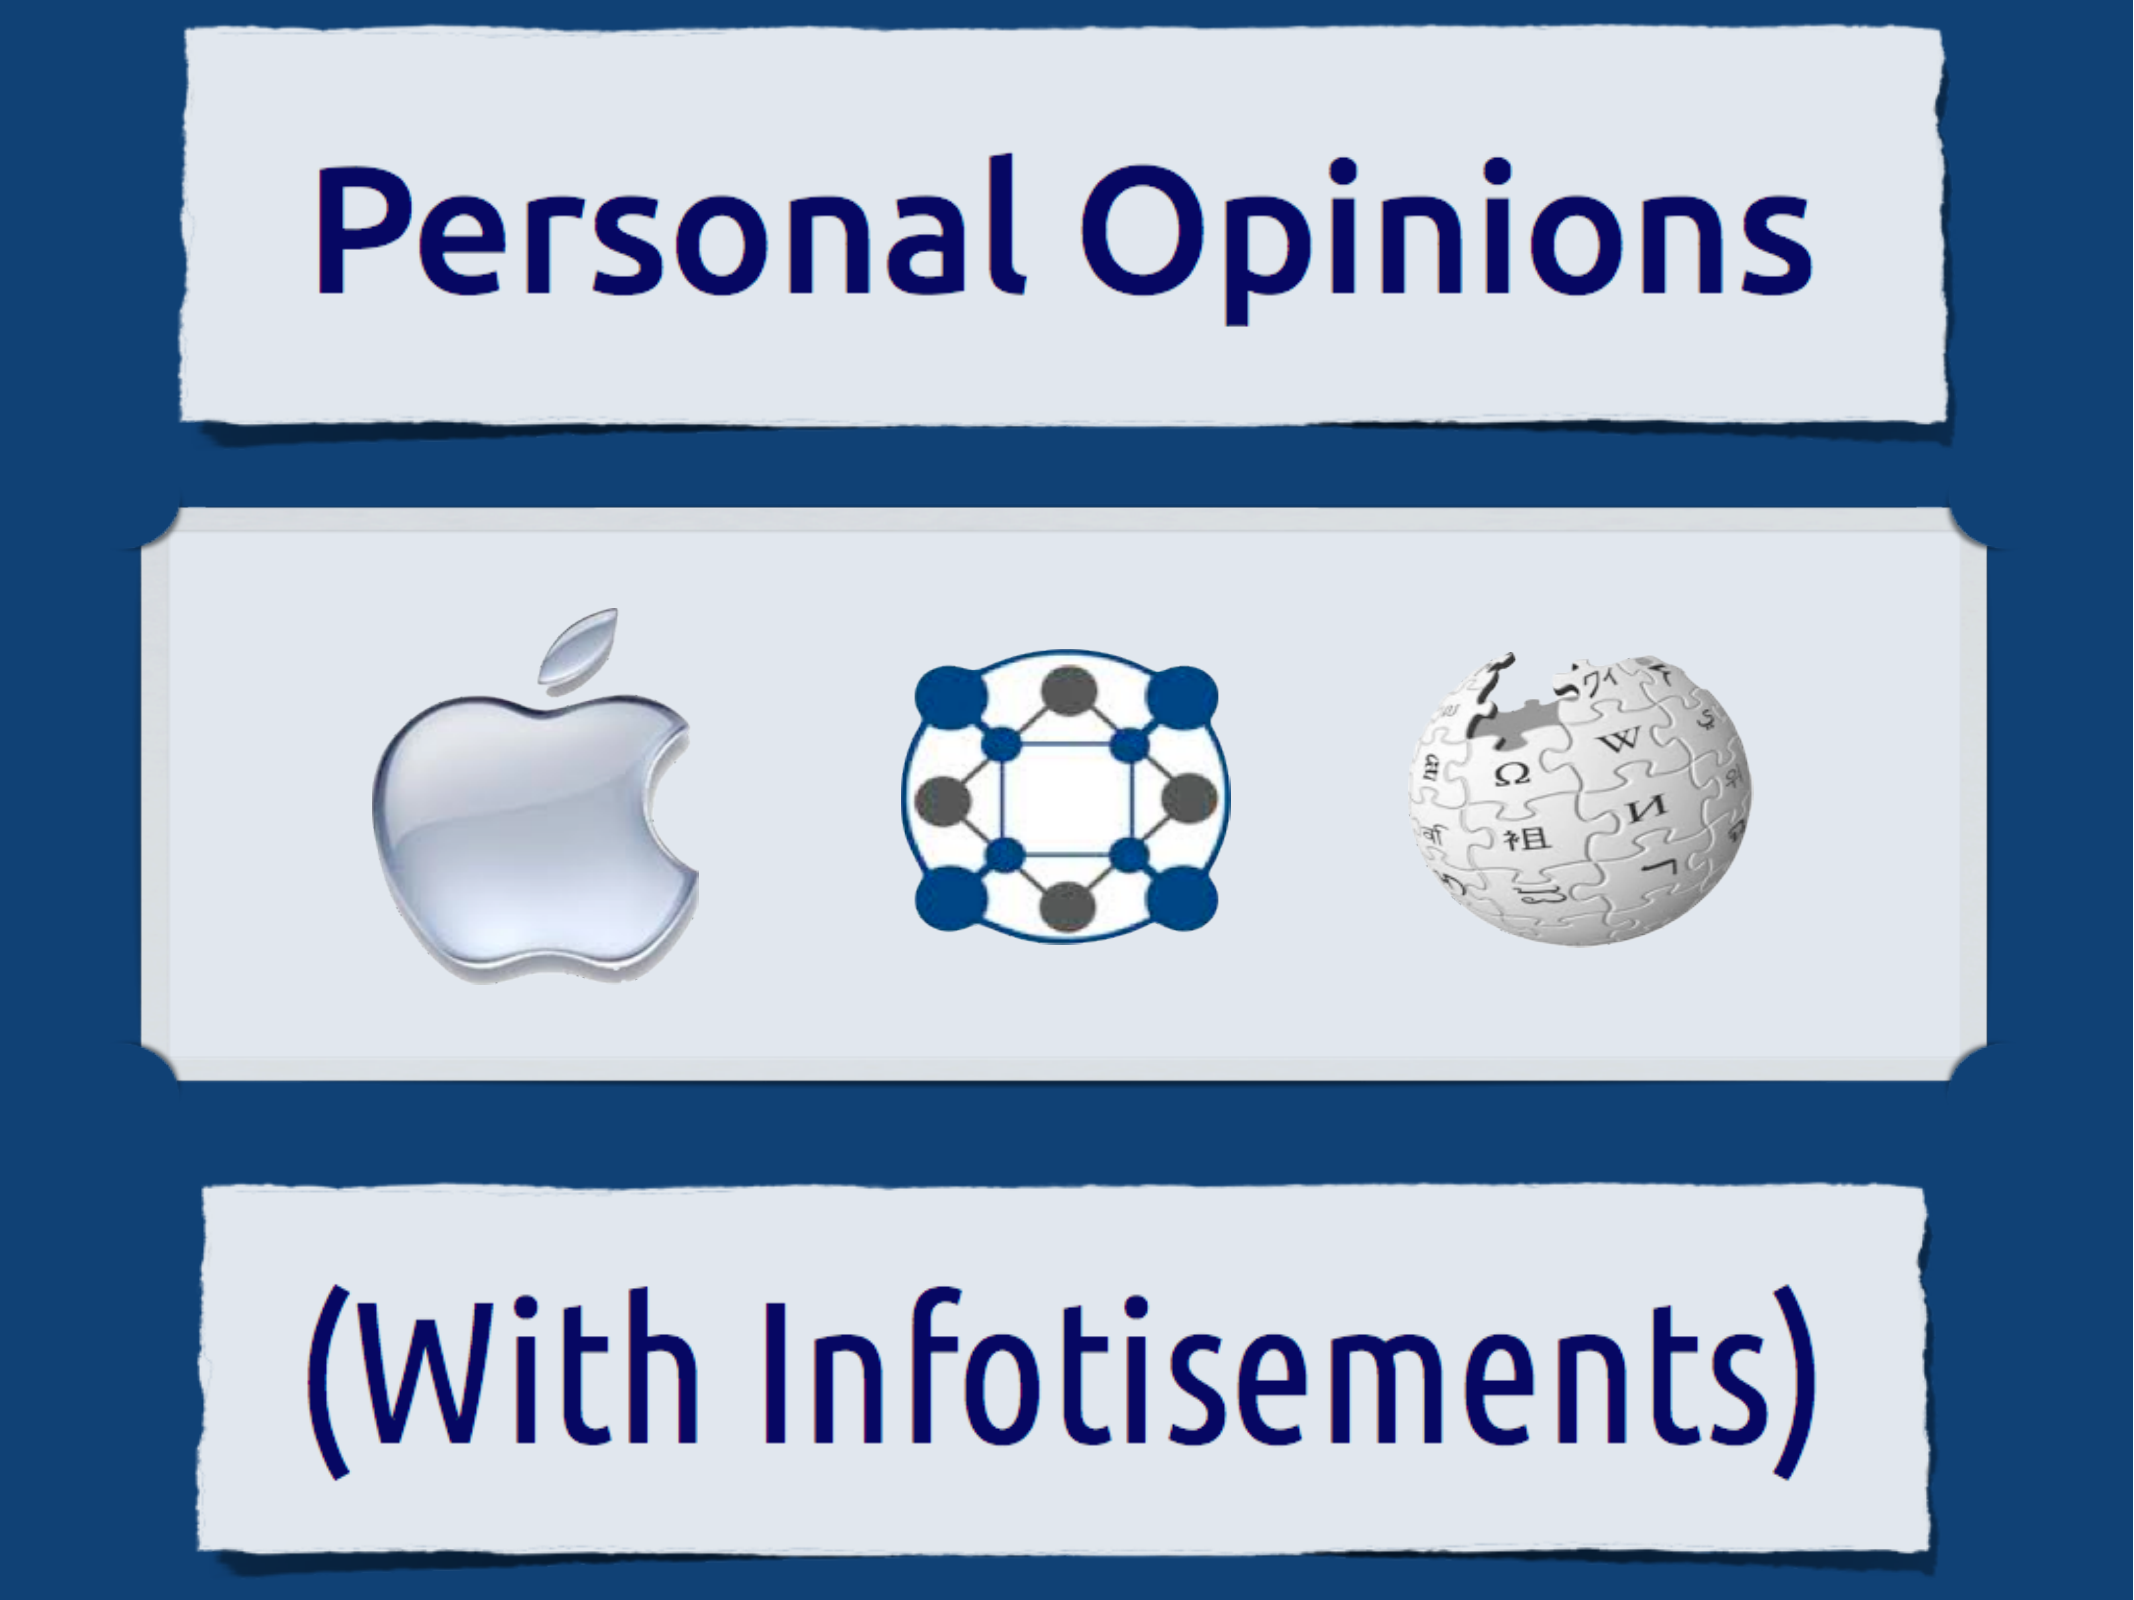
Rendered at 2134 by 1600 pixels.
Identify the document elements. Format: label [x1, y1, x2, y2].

picture [143, 14, 1978, 471]
picture [110, 483, 2021, 1111]
picture [150, 1143, 1971, 1600]
